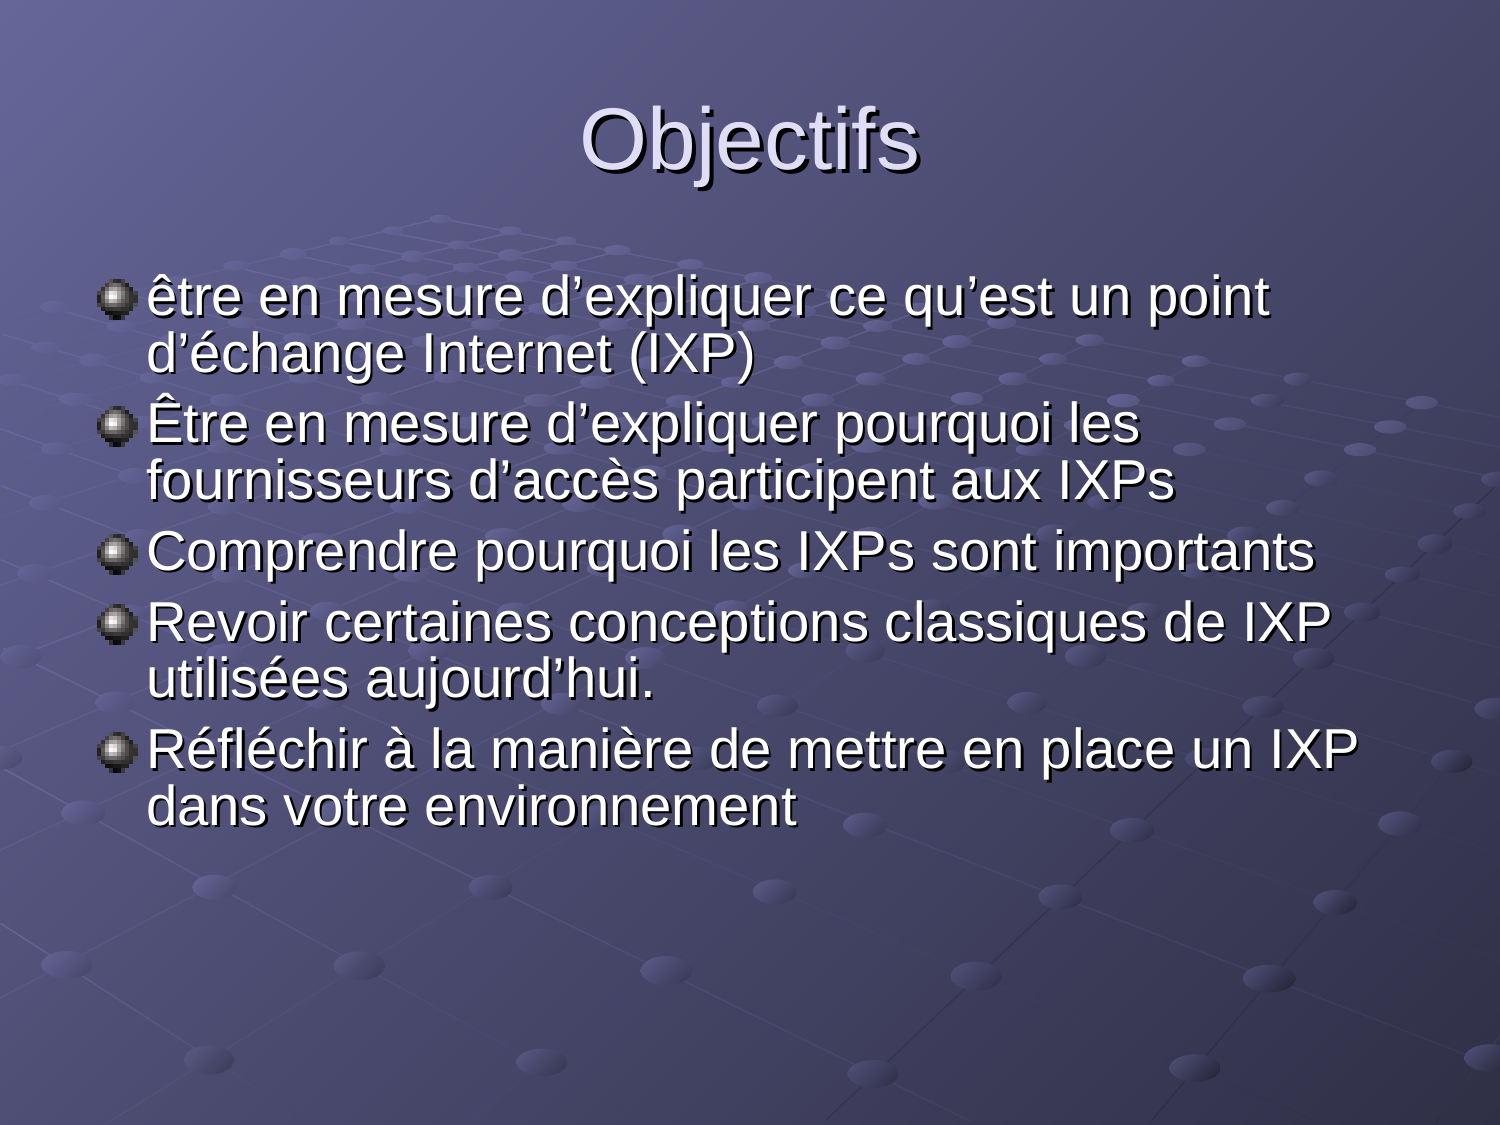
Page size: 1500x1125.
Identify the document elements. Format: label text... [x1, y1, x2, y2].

list être en mesure d’expliquer ce qu’est un point d’échange Internet (IXP) Être en mesure d’expliquer pourquoi les fournisseurs d’accès participent aux IXPs Comprendre pourquoi les IXPs sont importants Revoir certaines conceptions classiques de IXP utilisées aujourd’hui. Réfléchir à la manière de mettre en place un IXP dans votre environnement [75, 262, 1426, 1007]
title Objectifs [75, 45, 1426, 233]
